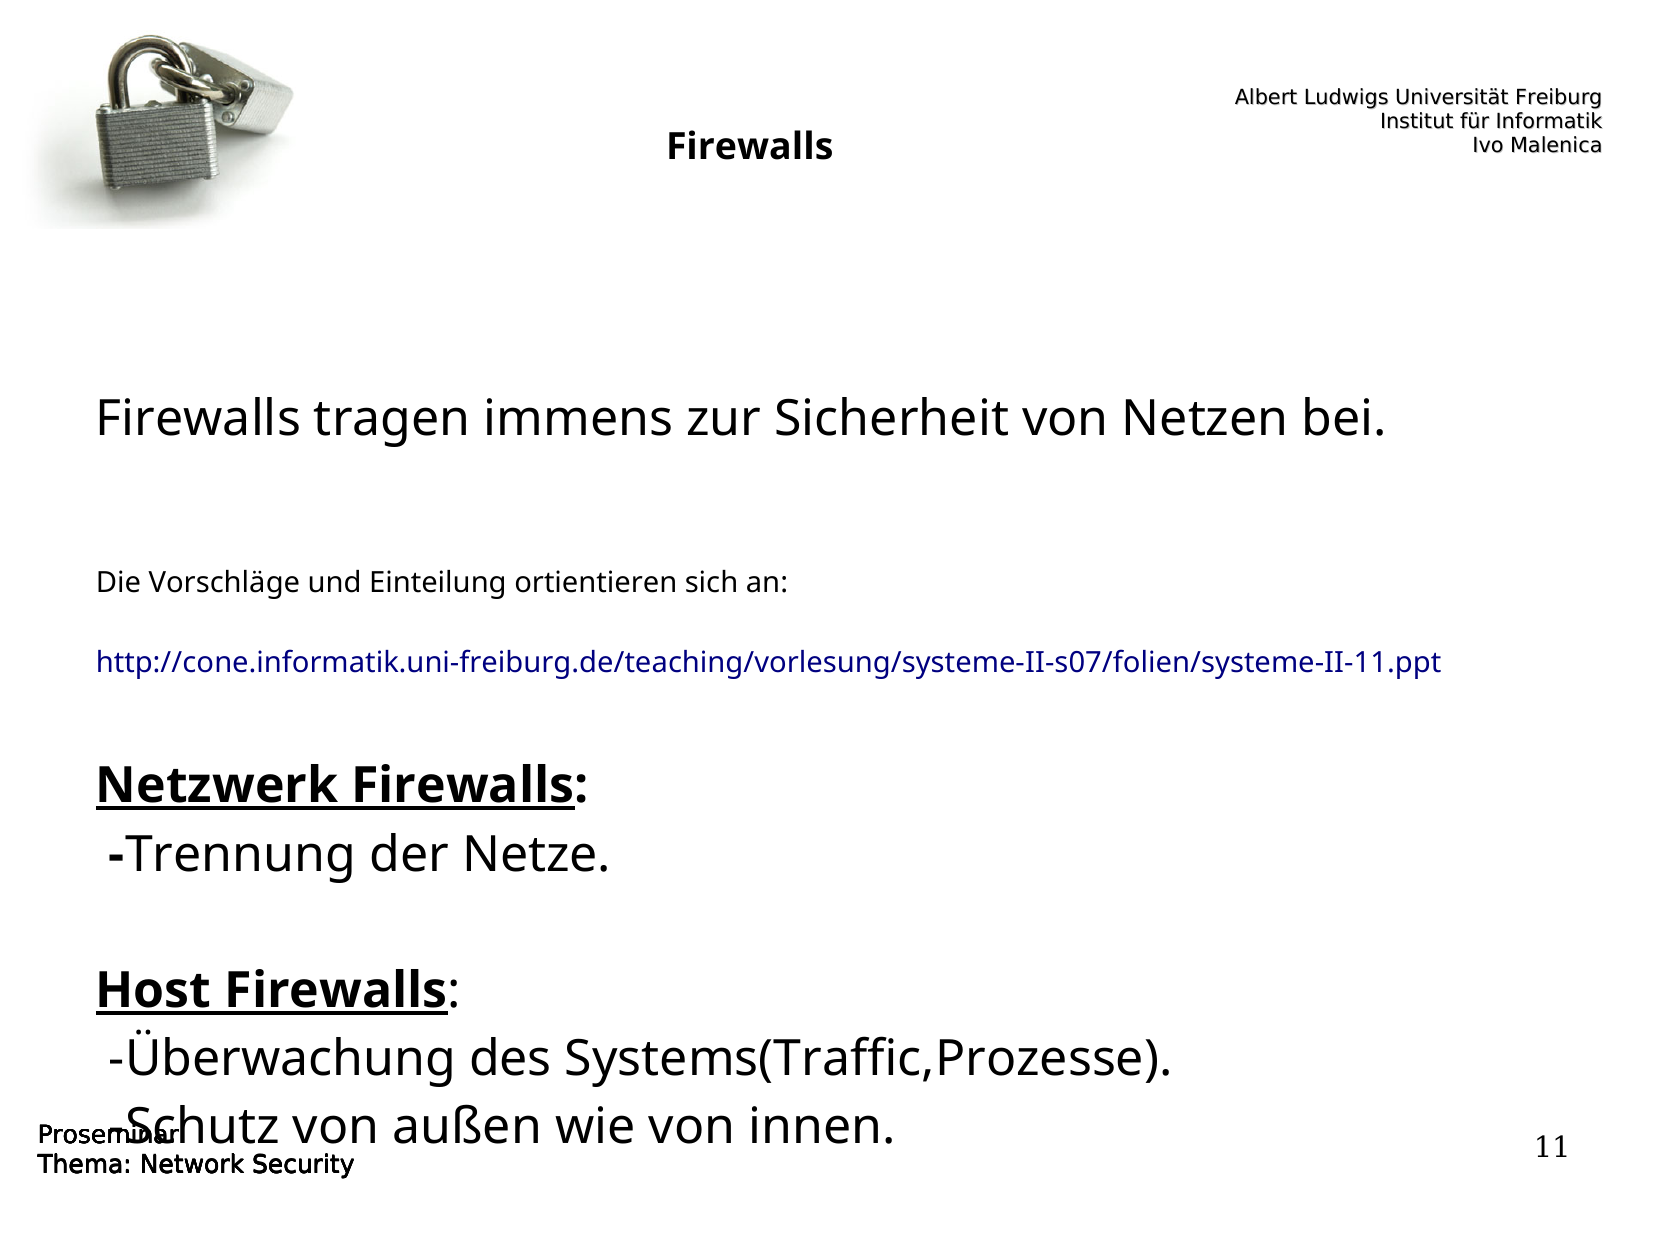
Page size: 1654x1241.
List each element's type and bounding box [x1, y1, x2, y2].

picture [20, 23, 321, 229]
